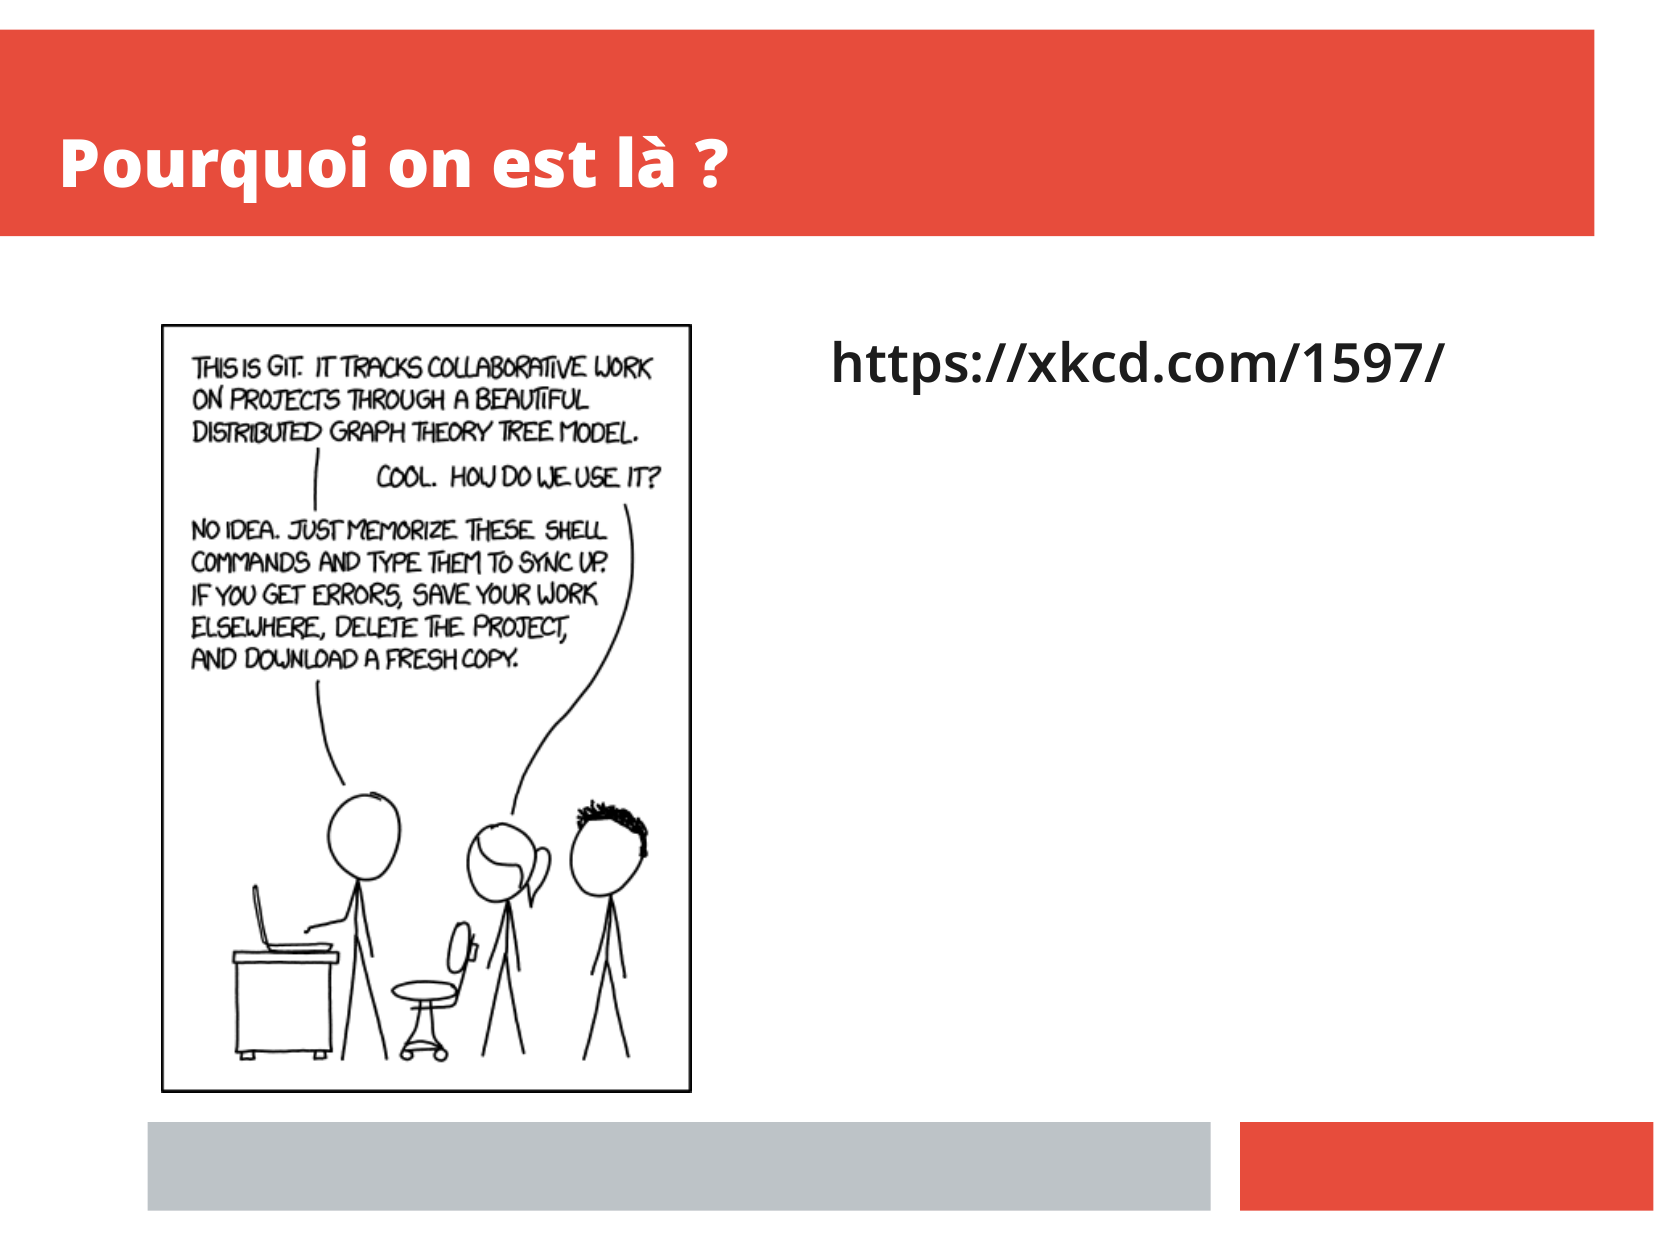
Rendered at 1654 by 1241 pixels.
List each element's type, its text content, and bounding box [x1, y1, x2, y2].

picture [161, 324, 692, 1093]
title Pourquoi on est là ? [59, 59, 1595, 207]
list https://xkcd.com/1597/ [830, 324, 1566, 1093]
